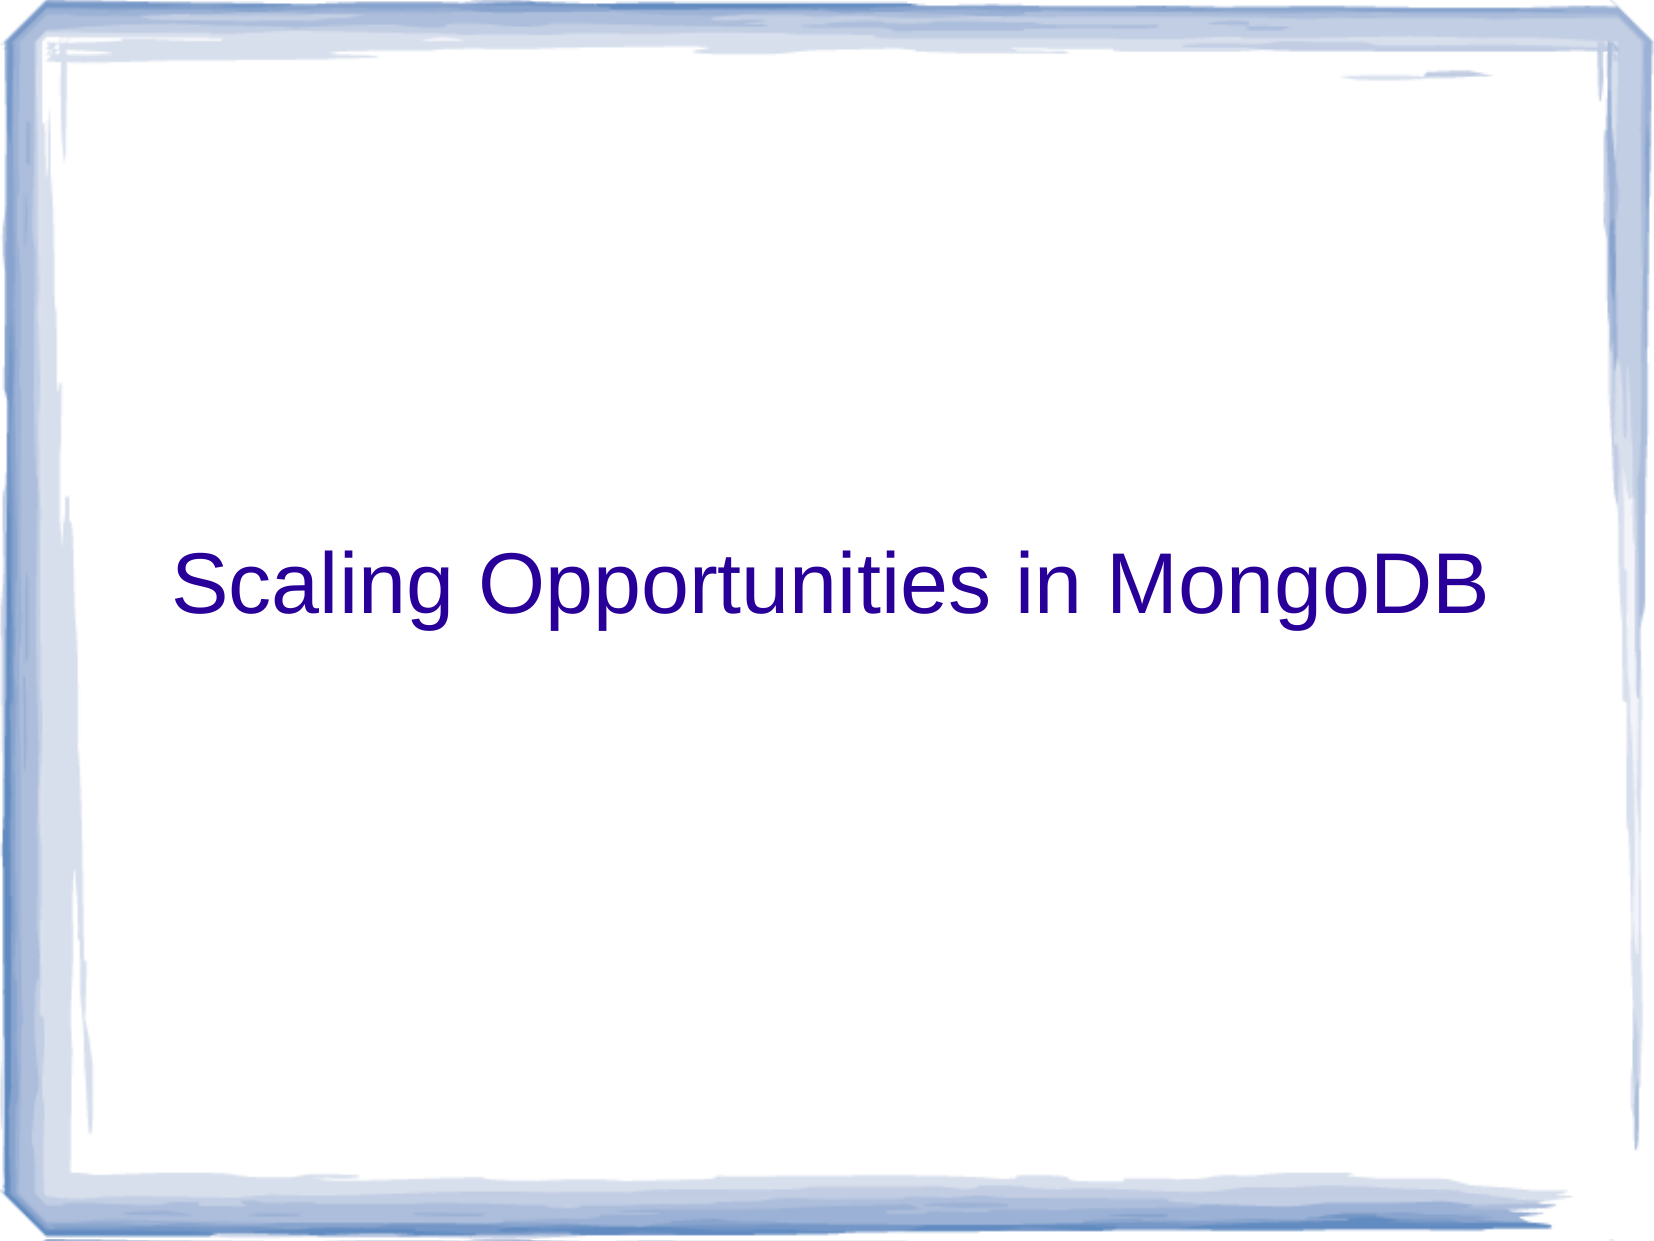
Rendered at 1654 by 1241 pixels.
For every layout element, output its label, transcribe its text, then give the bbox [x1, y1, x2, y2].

picture [0, 0, 1654, 1241]
title Scaling Opportunities in MongoDB [86, 480, 1576, 688]
